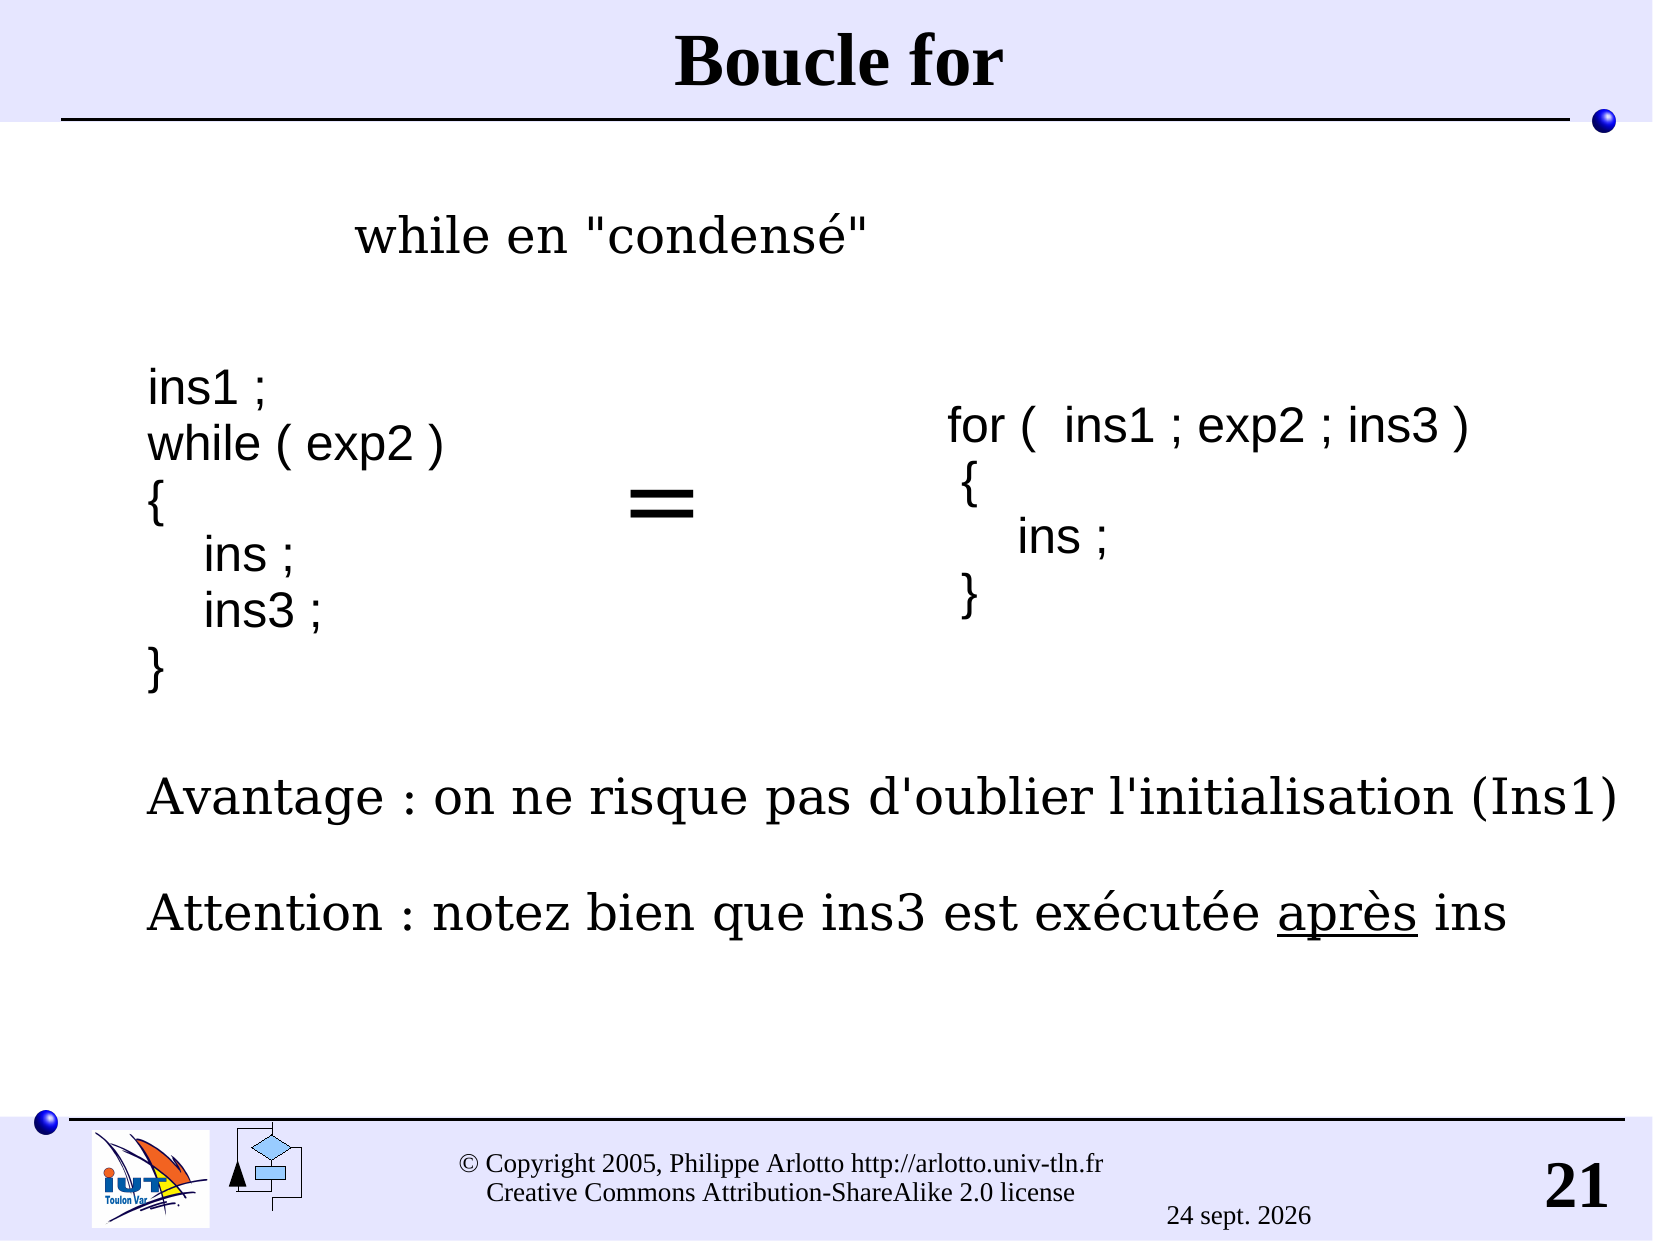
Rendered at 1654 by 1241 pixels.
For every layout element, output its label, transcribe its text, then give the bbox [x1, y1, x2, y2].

text_box Avantage : on ne risque pas d'oublier l'initialisation (Ins1) Attention : notez bien que ins3 est exécutée après ins [147, 767, 1619, 944]
text_box for ( ins1 ; exp2 ; ins3 ) { ins ; } [947, 397, 1471, 623]
title Boucle for [95, 11, 1585, 110]
text_box ins1 ; while ( exp2 ) { ins ; ins3 ; } [147, 359, 445, 697]
text_box = [620, 442, 704, 560]
text_box while en "condensé" [354, 206, 870, 266]
